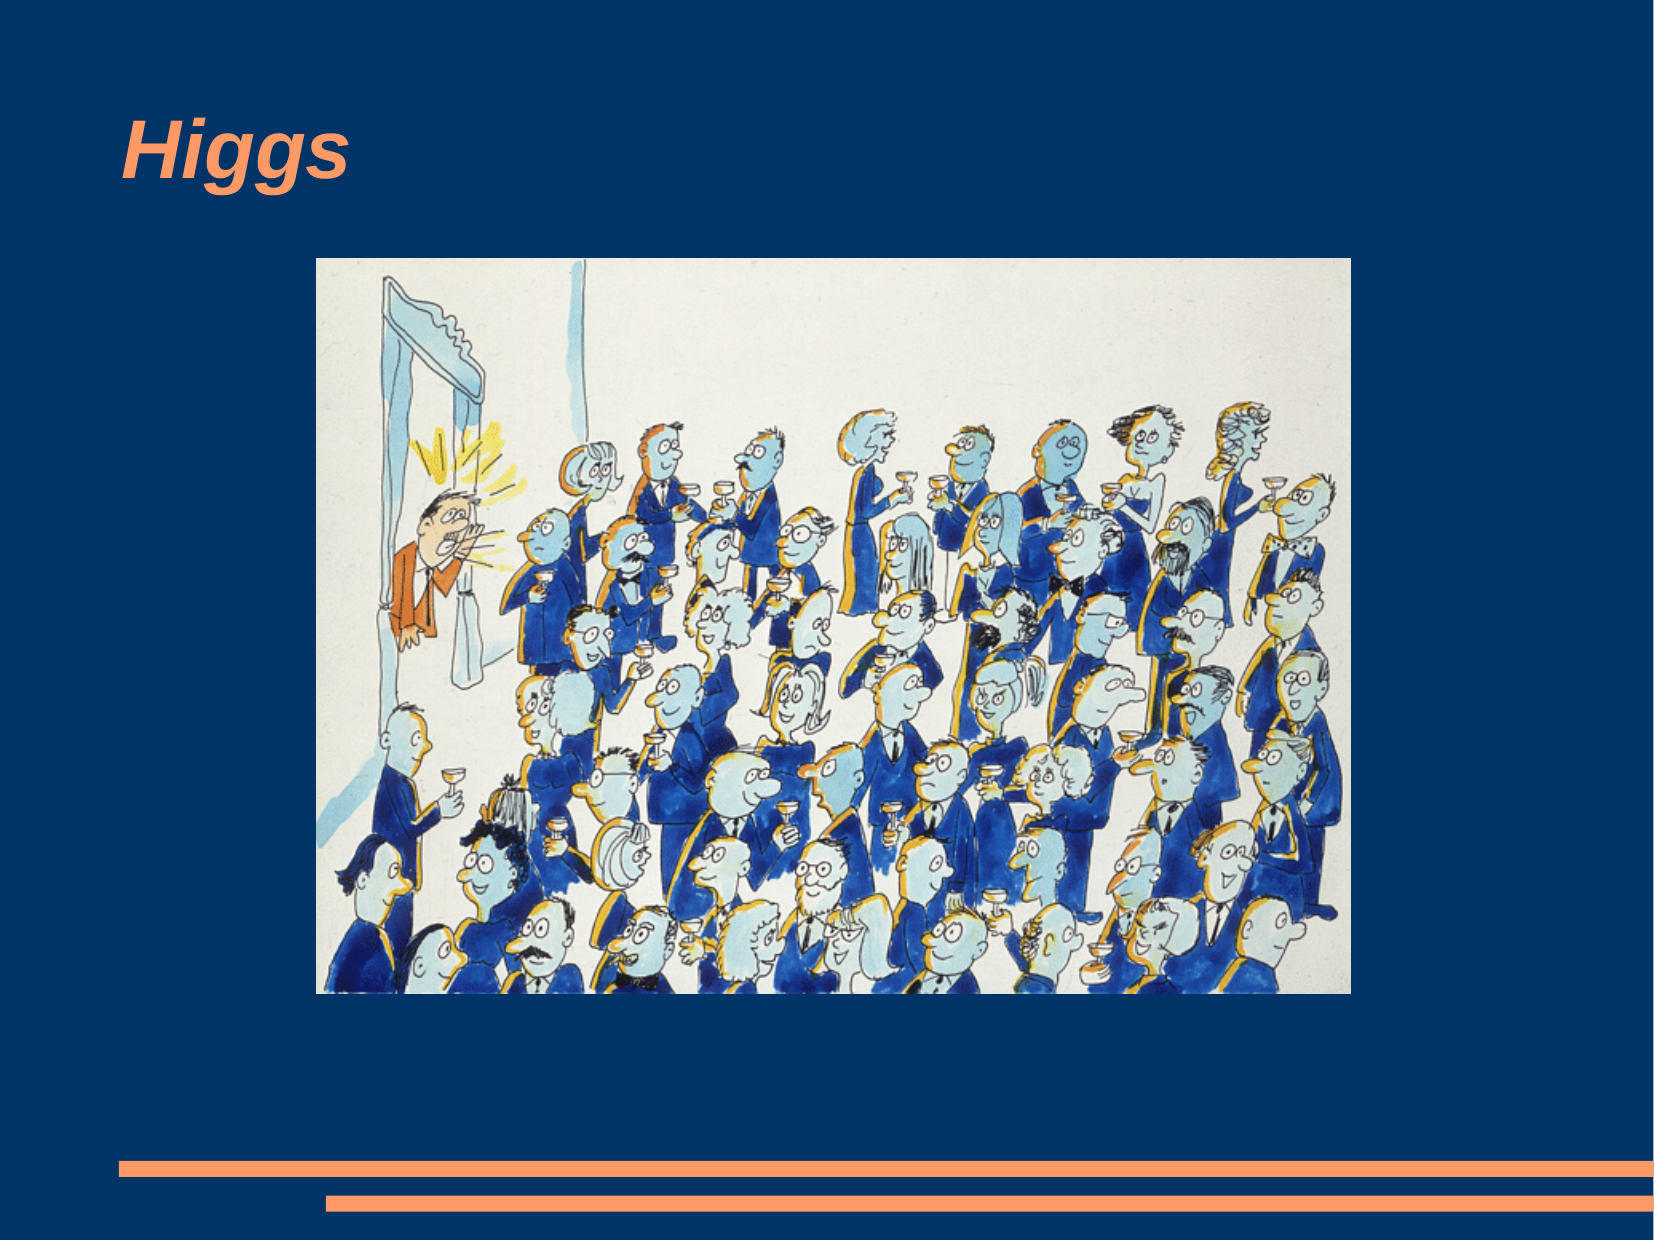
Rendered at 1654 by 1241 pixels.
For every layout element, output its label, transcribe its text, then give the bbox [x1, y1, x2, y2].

picture [316, 258, 1351, 994]
title Higgs [121, 53, 1534, 247]
